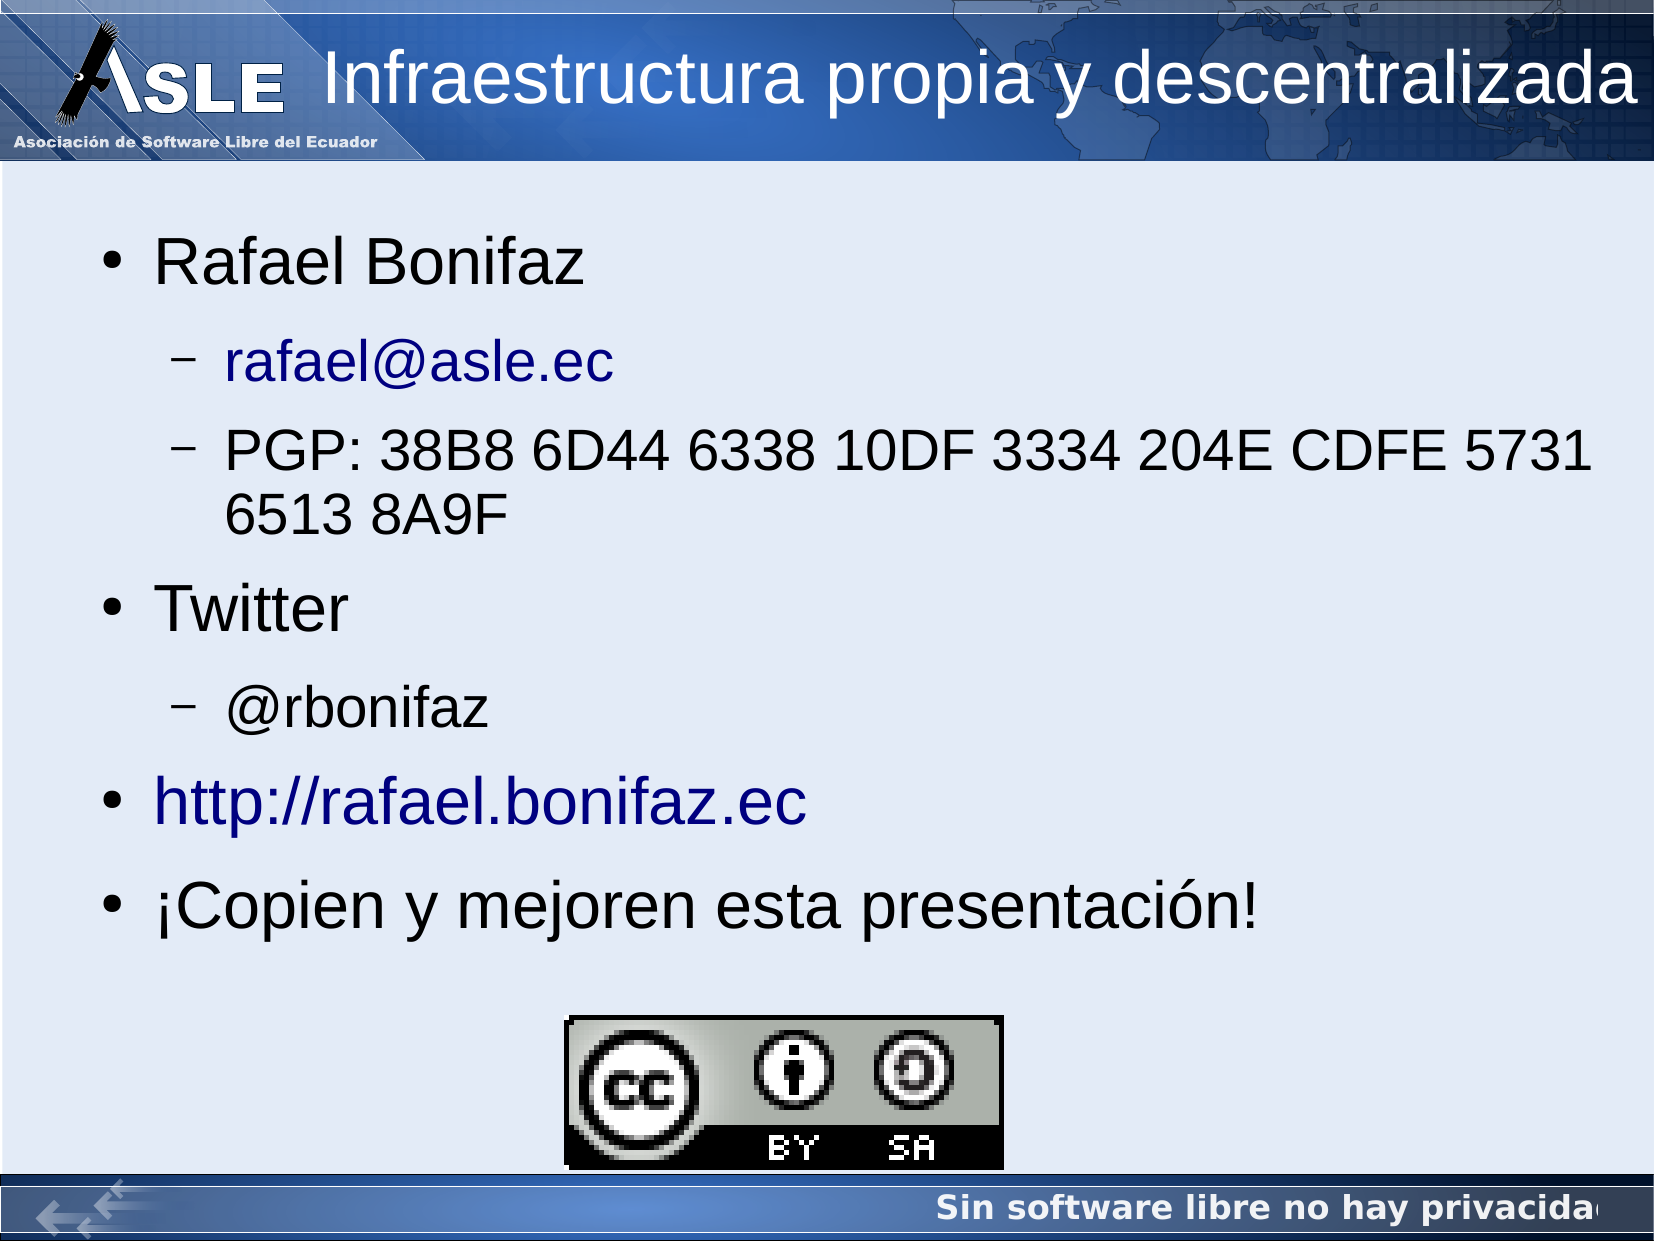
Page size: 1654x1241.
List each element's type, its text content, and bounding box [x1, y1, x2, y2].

title Infraestructura propia y descentralizada [318, 26, 1642, 130]
list Rafael Bonifaz rafael@asle.ec PGP: 38B8 6D44 6338 10DF 3334 204E CDFE 5731 6513 8A9F Twitter @rbonifaz http://rafael.bonifaz.ec ¡Copien y mejoren esta presentación! [82, 224, 1619, 1010]
picture [564, 1015, 1004, 1171]
